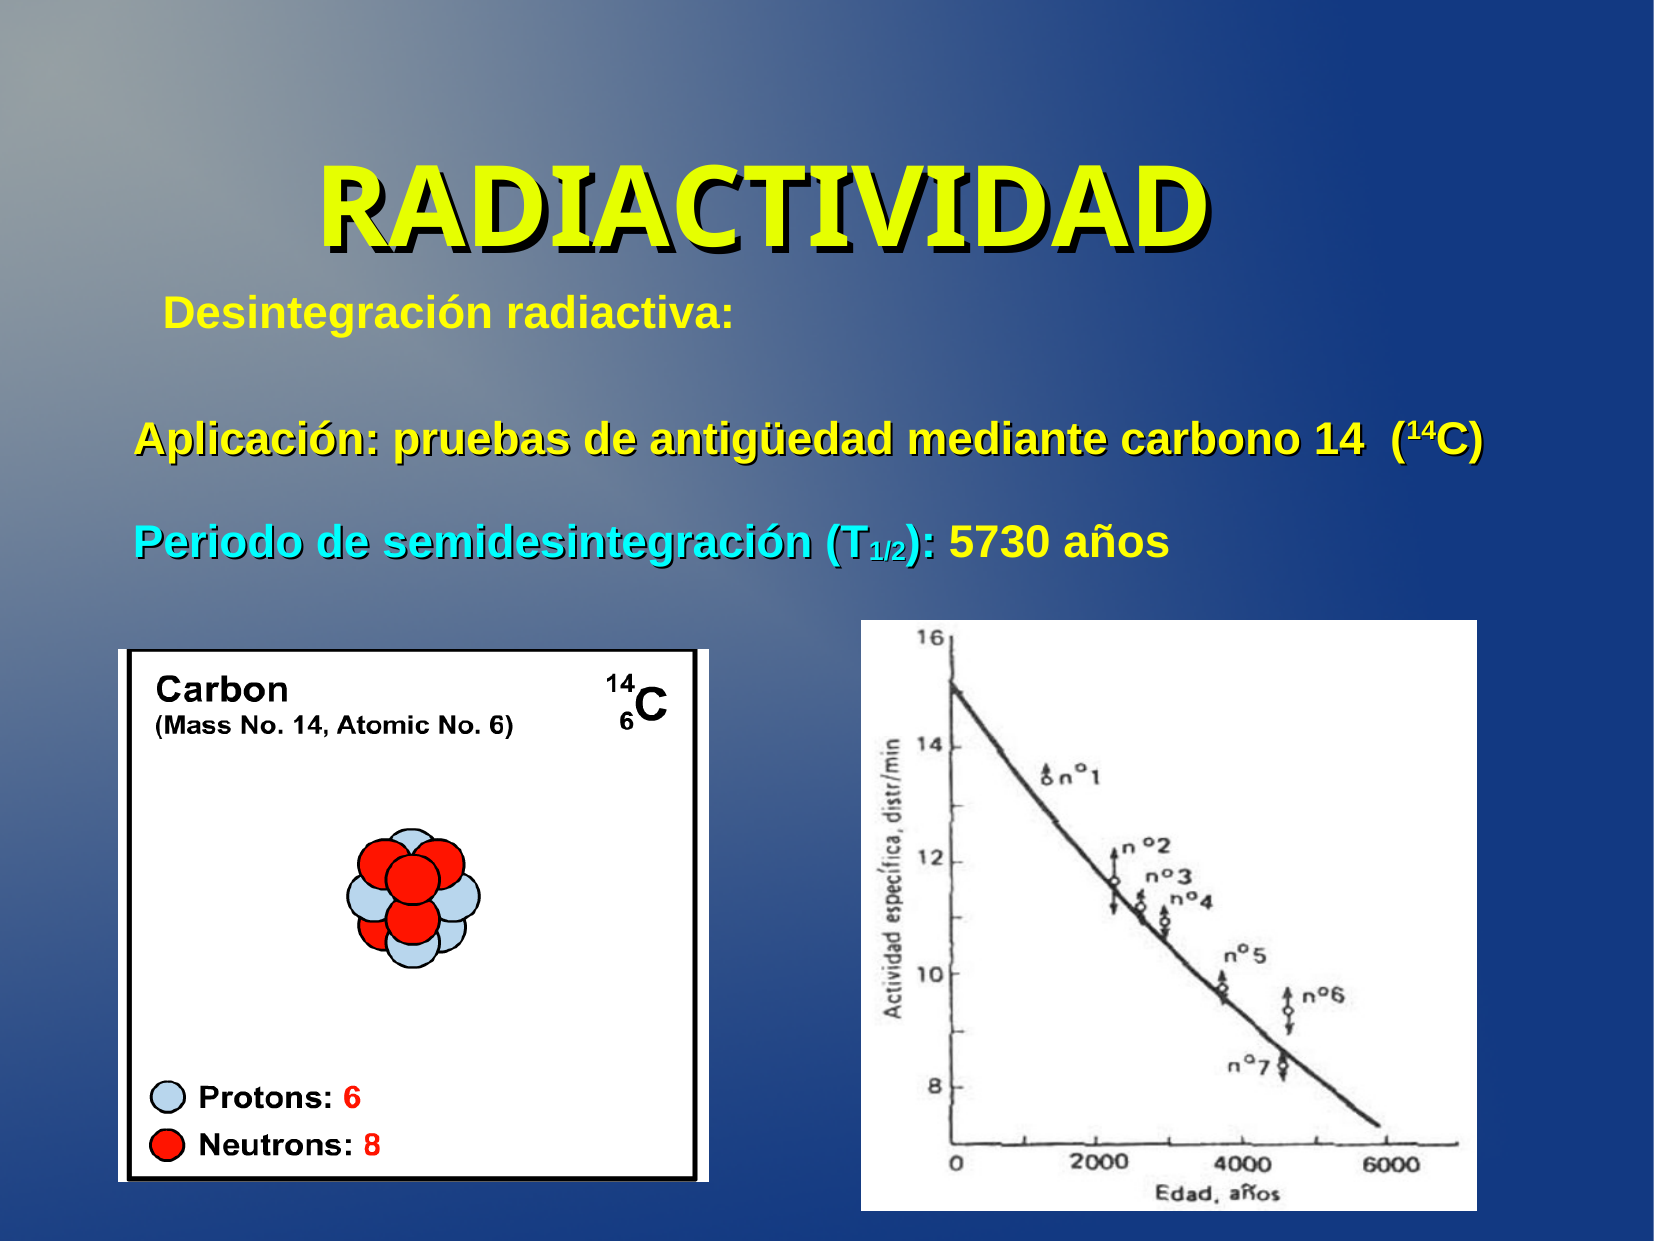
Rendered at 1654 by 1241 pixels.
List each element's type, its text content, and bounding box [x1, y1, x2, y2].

title RADIACTIVIDAD [88, 108, 1439, 296]
picture [0, 0, 1654, 1241]
text_box Aplicación: pruebas de antigüedad mediante carbono 14 (14C) Periodo de semidesintegración (T1/2): 5730 años [118, 354, 1536, 802]
text_box Desintegración radiactiva: [147, 279, 1565, 355]
